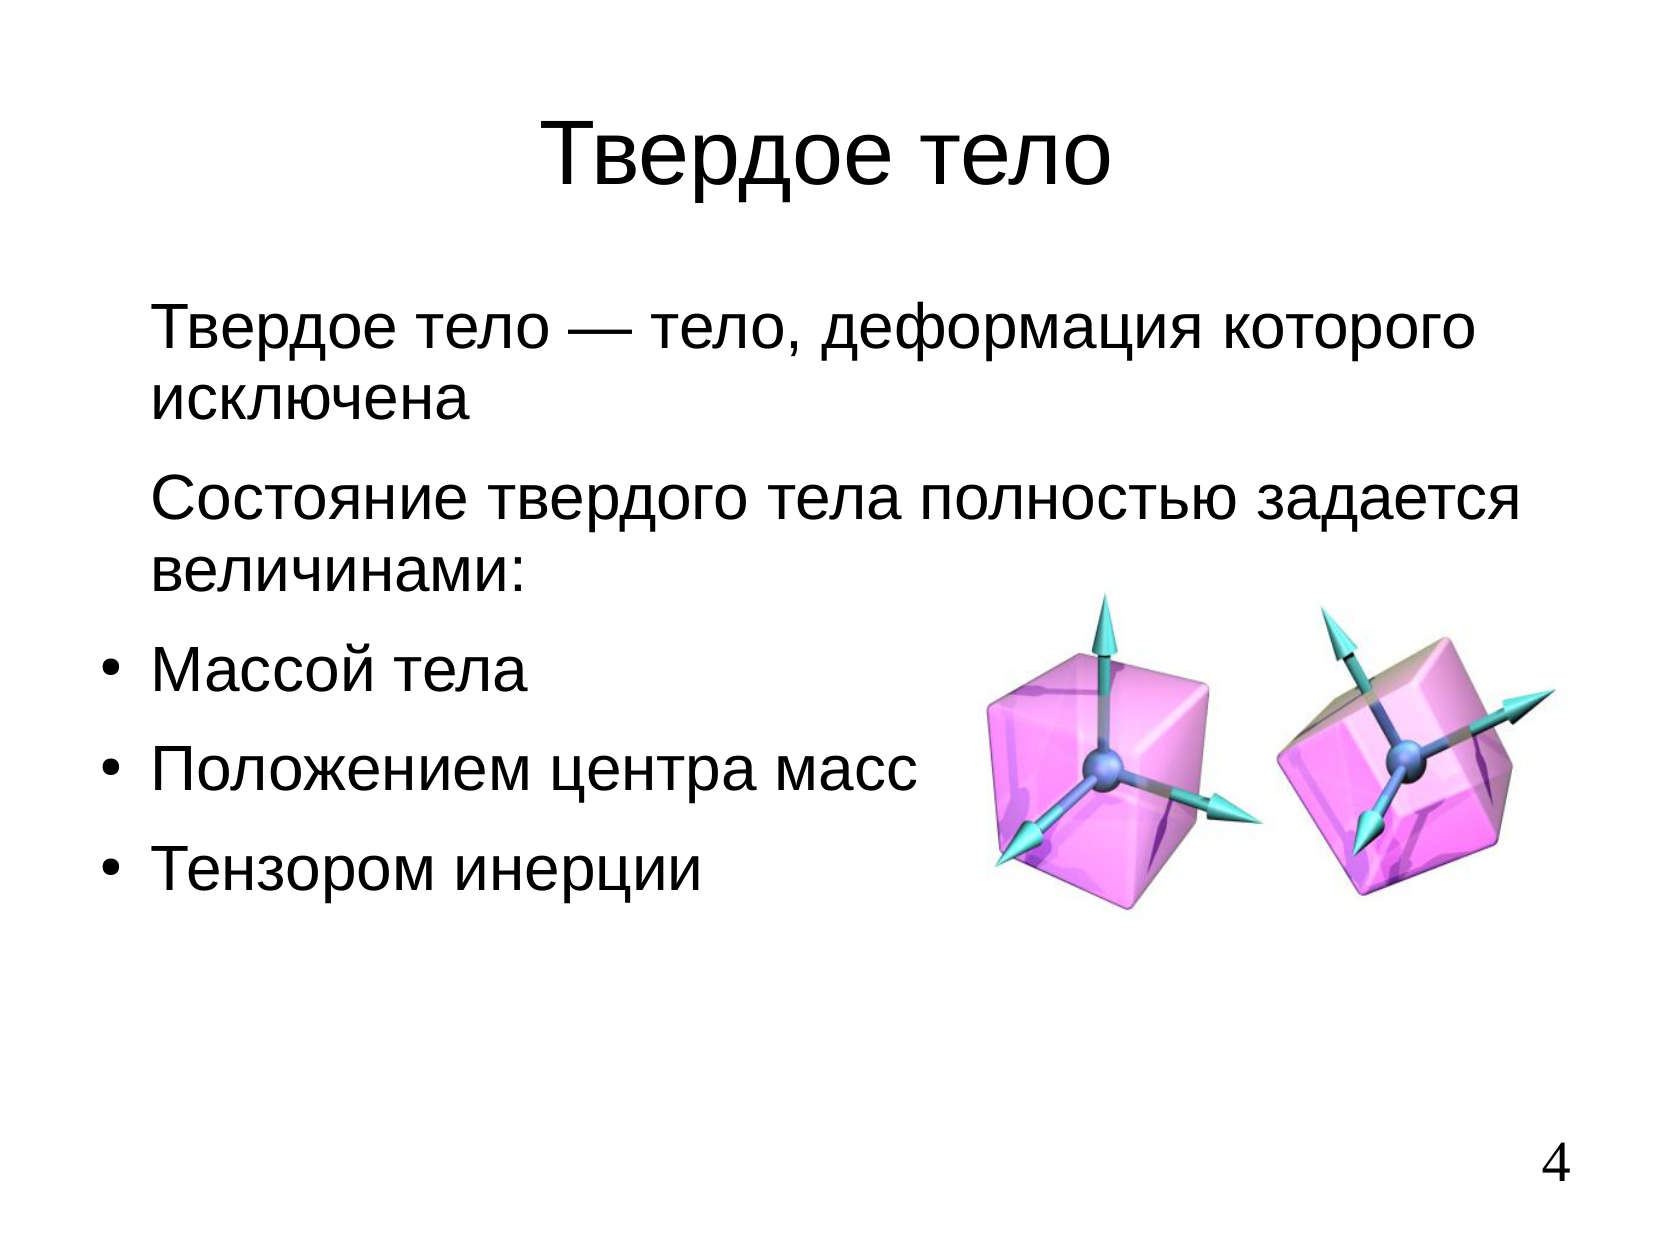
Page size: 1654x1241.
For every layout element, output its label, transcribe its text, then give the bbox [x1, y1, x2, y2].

title Твердое тело [82, 49, 1571, 257]
list Твердое тело — тело, деформация которого исключена Состояние твердого тела полностью задается величинами: Массой тела Положением центра масс Тензором инерции [82, 290, 1571, 910]
picture [968, 566, 1571, 957]
